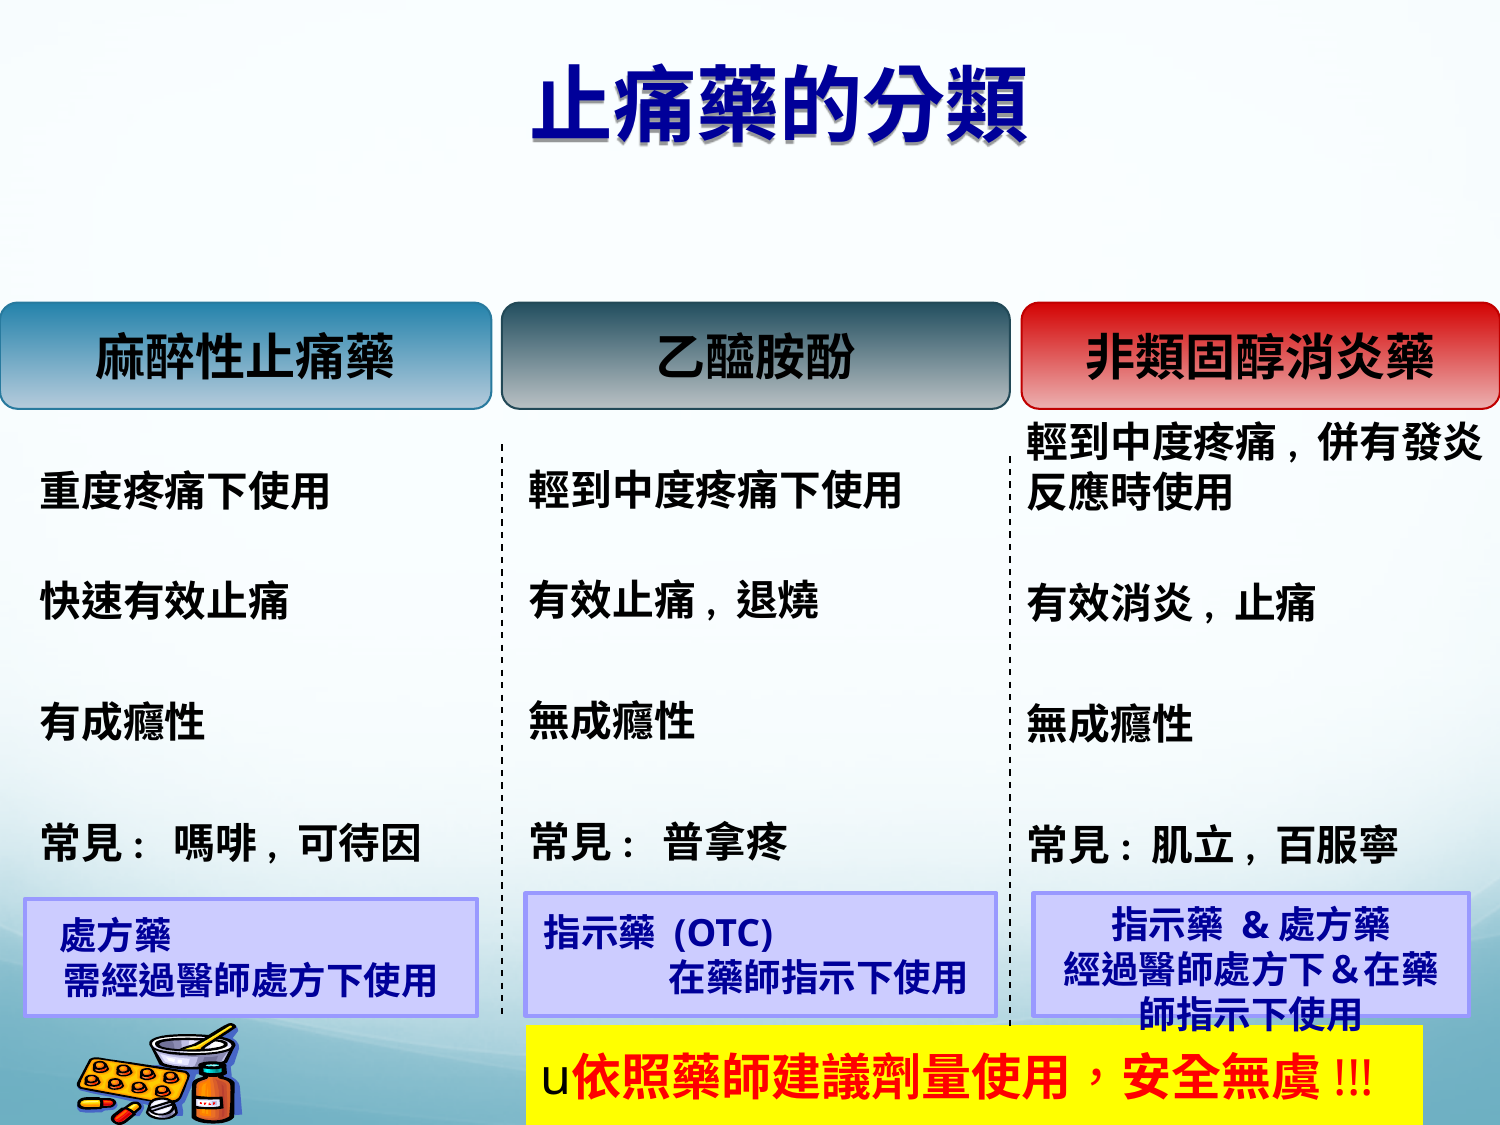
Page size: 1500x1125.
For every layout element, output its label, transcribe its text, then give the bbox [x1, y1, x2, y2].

text_box 處方藥 需經過醫師處方下使用 [25, 899, 477, 1016]
title 止痛藥的分類 [0, 45, 1426, 256]
text_box [76, 1023, 243, 1125]
text_box 輕到中度疼痛下使用 有效止痛, 退燒 無成癮性 常見: 普拿疼 [514, 456, 1002, 1032]
text_box 麻醉性止痛藥 [0, 302, 492, 409]
text_box 重度疼痛下使用 快速有效止痛 有成癮性 常見: 嗎啡, 可待因 [25, 457, 513, 1033]
text_box 乙醯胺酚 [501, 302, 1010, 409]
text_box 依照藥師建議劑量使用，安全無虞!!! [526, 1025, 1423, 1125]
text_box 非類固醇消炎藥 [1021, 302, 1500, 409]
text_box 輕到中度疼痛, 併有發炎 反應時使用 有效消炎, 止痛 無成癮性 常見: 肌立, 百服寧 [1012, 409, 1500, 1035]
